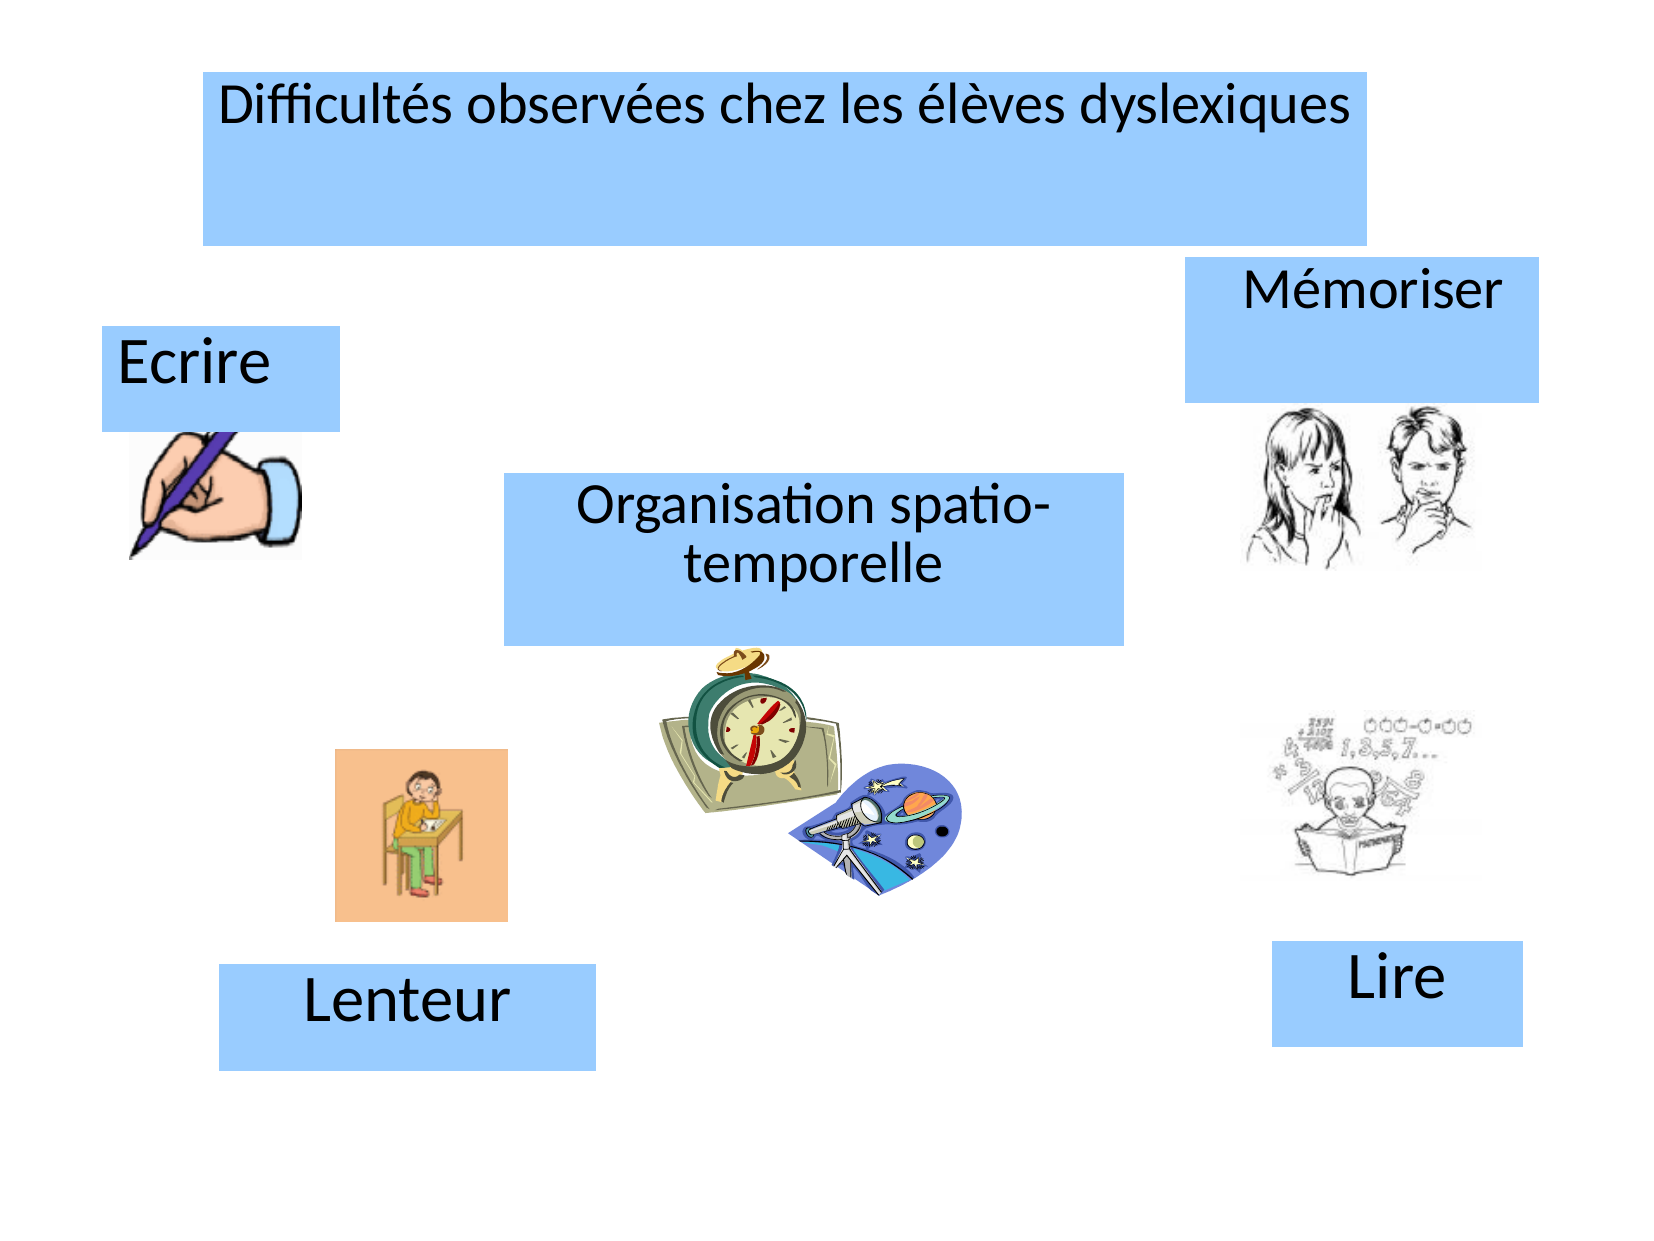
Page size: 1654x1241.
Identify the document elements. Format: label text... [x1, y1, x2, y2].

picture [1240, 403, 1482, 571]
picture [335, 749, 508, 922]
table_header Difficultés observées chez les élèves dyslexiques [203, 72, 1367, 246]
table_header Mémoriser [1185, 257, 1539, 403]
title [82, 49, 1571, 257]
table_header Ecrire [102, 326, 340, 432]
table_header Organisation spatio-temporelle [504, 473, 1124, 646]
picture [129, 432, 302, 560]
picture [1240, 710, 1482, 881]
table_header Lenteur [219, 964, 596, 1071]
table_header Lire [1272, 941, 1523, 1047]
picture [658, 646, 964, 898]
